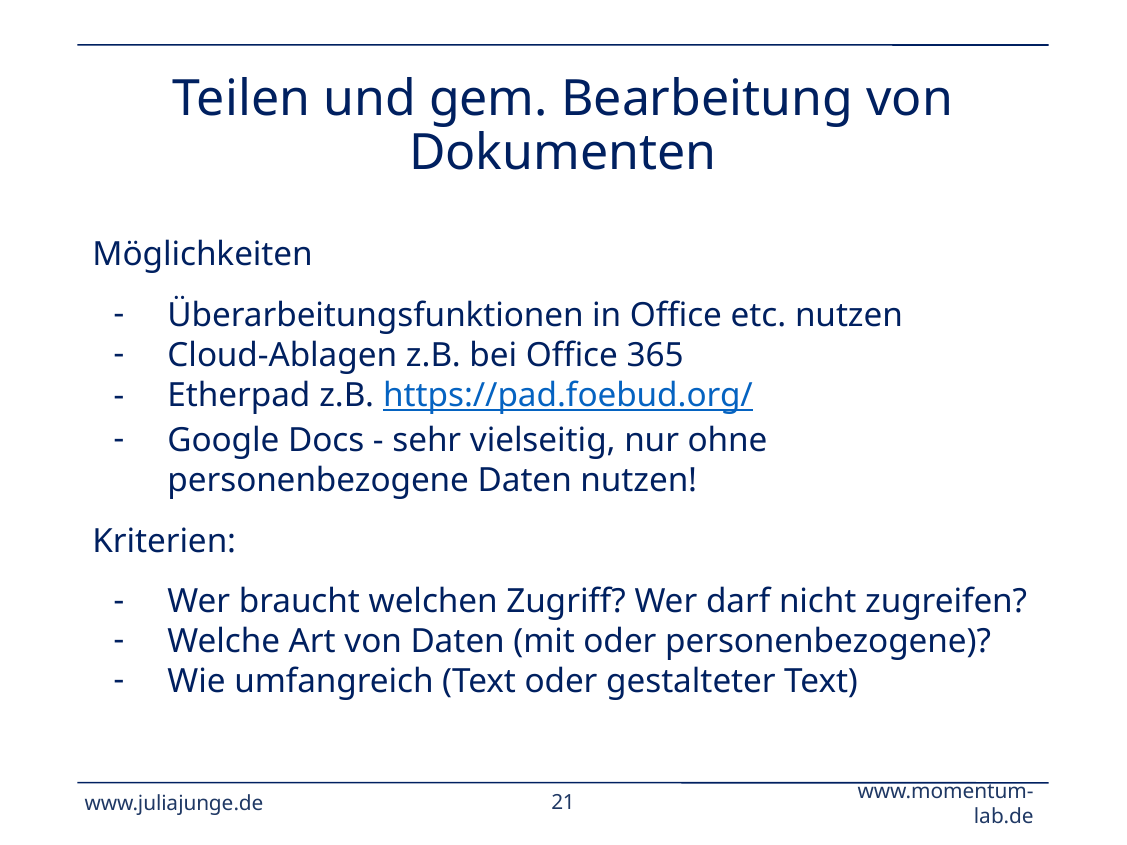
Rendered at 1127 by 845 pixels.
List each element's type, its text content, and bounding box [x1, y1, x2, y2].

slide_number www.momentum-lab.de [795, 780, 1049, 825]
list Möglichkeiten Überarbeitungsfunktionen in Office etc. nutzen Cloud-Ablagen z.B. bei Office 365 Etherpad z.B. https://pad.foebud.org/ Google Docs - sehr vielseitig, nur ohne personenbezogene Daten nutzen! Kriterien: Wer braucht welchen Zugriff? Wer darf nicht zugreifen? Welche Art von Daten (mit oder personenbezogene)? Wie umfangreich (Text oder gestalteter Text) [77, 224, 1049, 761]
title Teilen und gem. Bearbeitung von Dokumenten [77, 44, 1049, 209]
slide_number <number> [436, 780, 690, 825]
slide_number www.juliajunge.de [69, 780, 331, 825]
